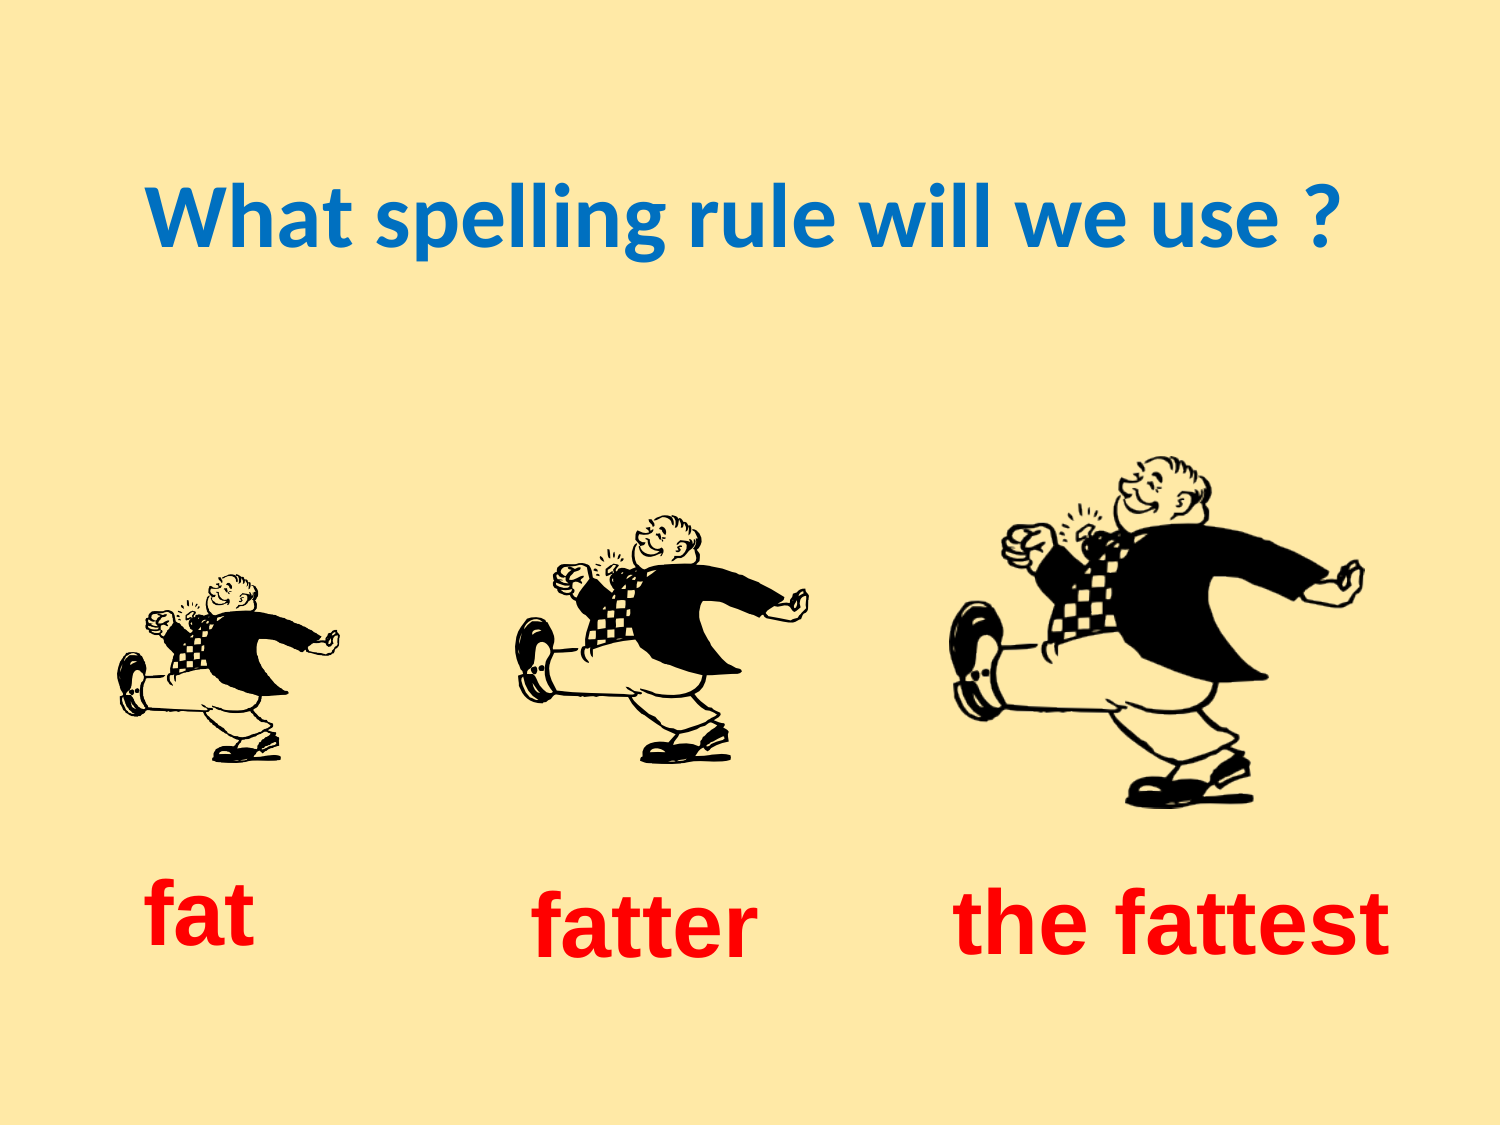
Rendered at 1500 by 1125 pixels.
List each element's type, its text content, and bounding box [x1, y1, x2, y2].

picture [515, 515, 809, 764]
text_box fatter [515, 858, 879, 984]
picture [949, 456, 1365, 809]
text_box fat [128, 846, 387, 972]
picture [117, 574, 340, 763]
text_box the fattest [937, 855, 1430, 981]
title What spelling rule will we use ? [70, 117, 1421, 305]
